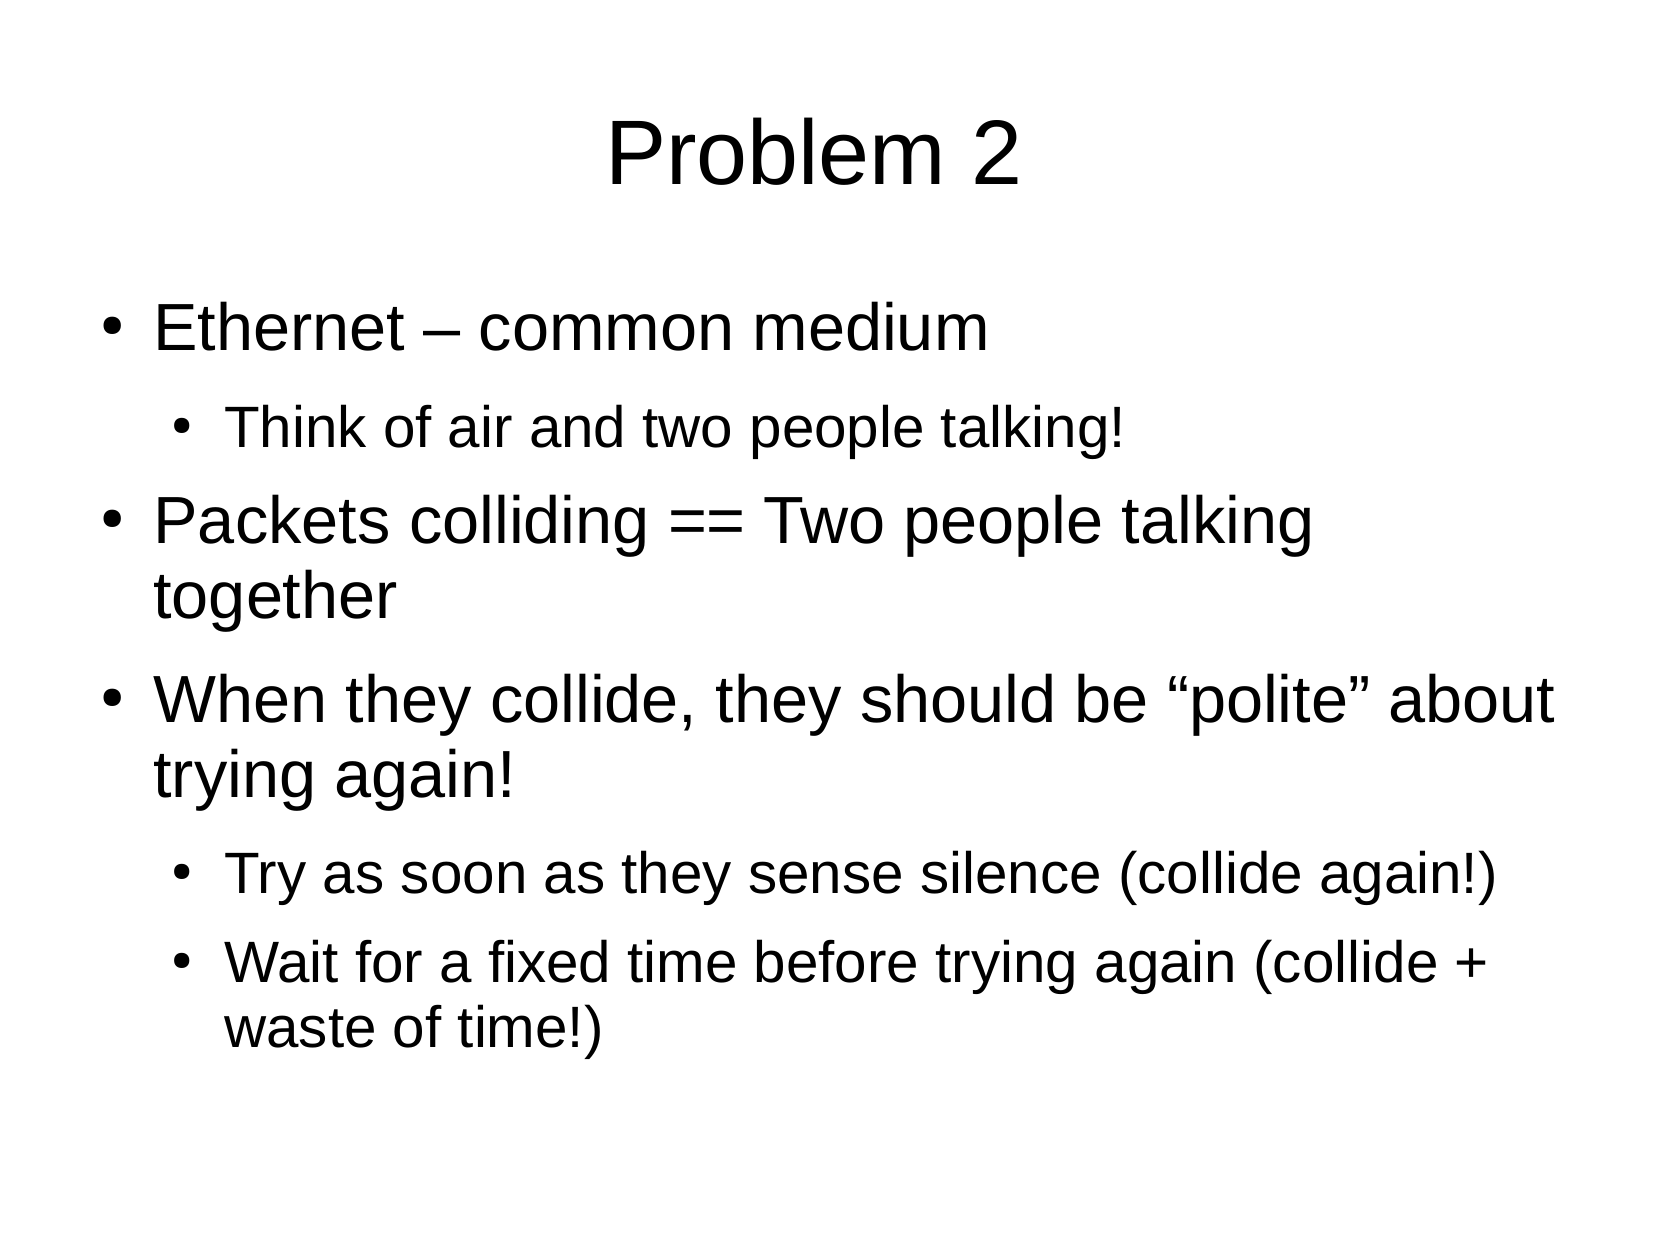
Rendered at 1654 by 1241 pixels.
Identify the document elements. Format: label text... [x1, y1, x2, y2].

title Problem 2 [82, 49, 1571, 257]
list Ethernet – common medium Think of air and two people talking! Packets colliding == Two people talking together When they collide, they should be “polite” about trying again! Try as soon as they sense silence (collide again!) Wait for a fixed time before trying again (collide + waste of time!) [82, 290, 1571, 1109]
